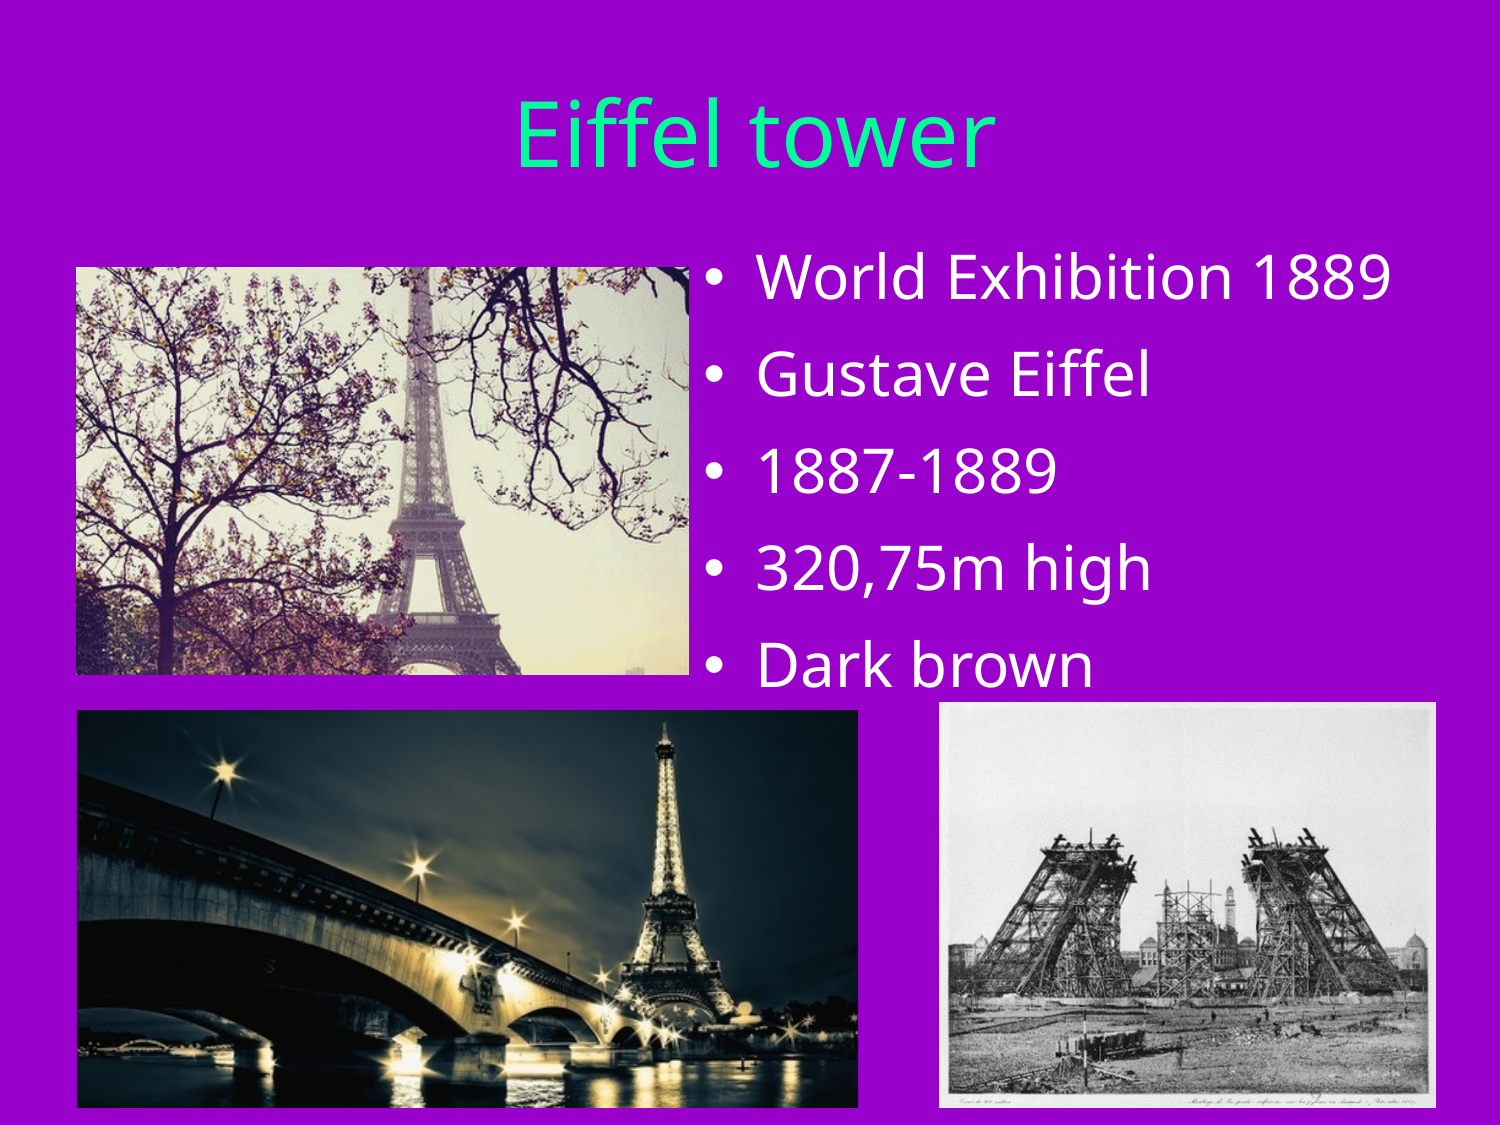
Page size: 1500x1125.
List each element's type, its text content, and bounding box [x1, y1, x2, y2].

title Eiffel tower [75, 45, 1436, 220]
list World Exhibition 1889 Gustave Eiffel 1887-1889 320,75m high Dark brown [688, 226, 1500, 716]
picture [76, 267, 689, 675]
picture [76, 710, 859, 1108]
picture [939, 702, 1436, 1108]
